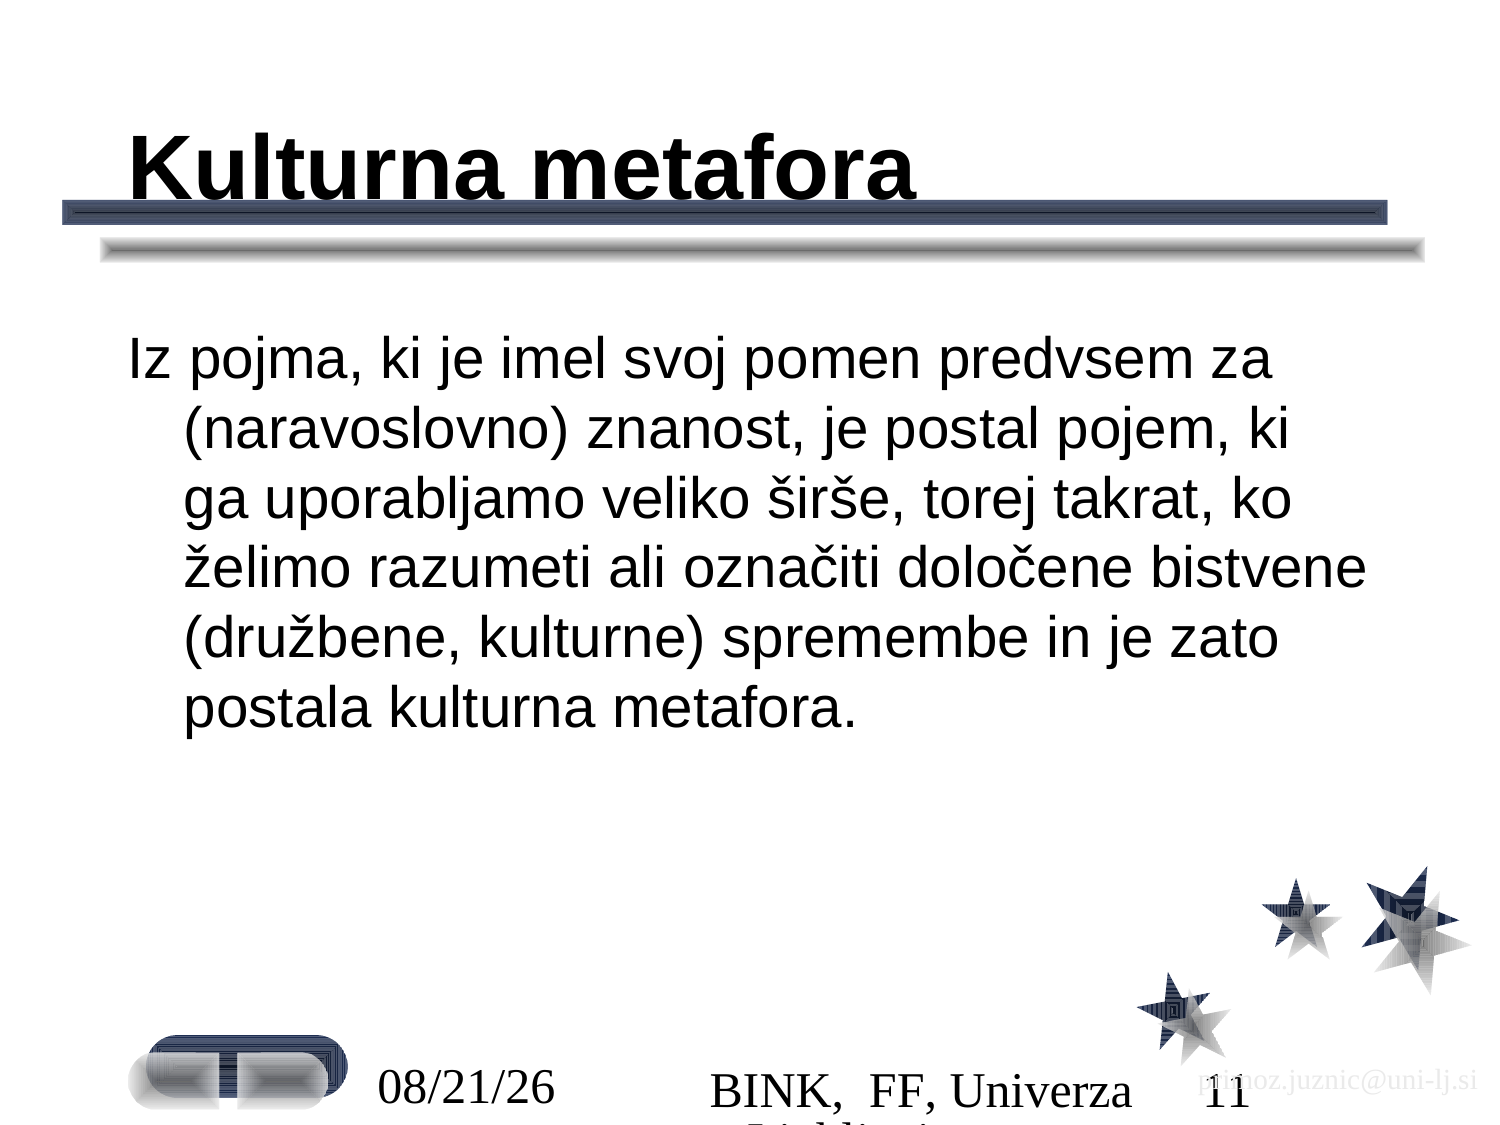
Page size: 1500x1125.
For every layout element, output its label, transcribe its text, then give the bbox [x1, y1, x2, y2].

title Kulturna metafora [112, 37, 1388, 225]
list Iz pojma, ki je imel svoj pomen predvsem za (naravoslovno) znanost, je postal pojem, ki ga uporabljamo veliko širše, torej takrat, ko želimo razumeti ali označiti določene bistvene (družbene, kulturne) spremembe in je zato postala kulturna metafora. [112, 312, 1388, 988]
